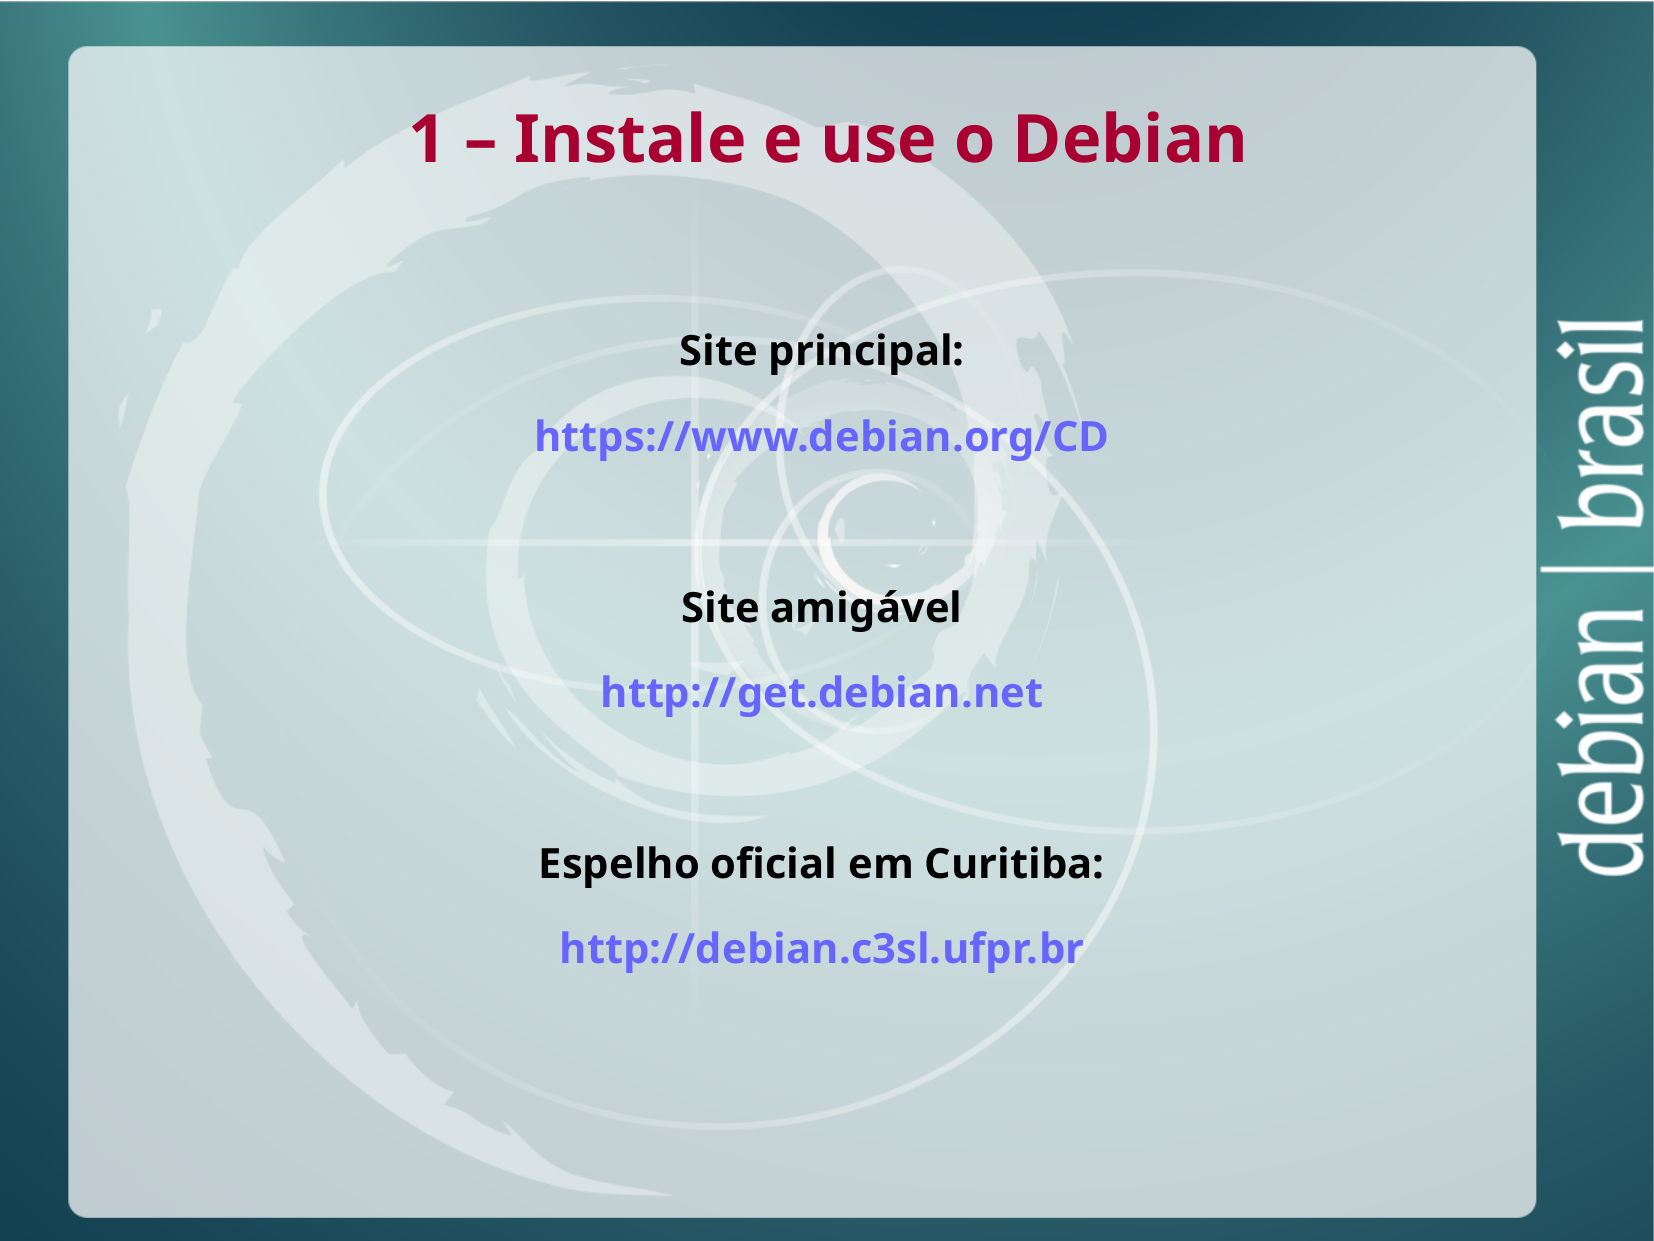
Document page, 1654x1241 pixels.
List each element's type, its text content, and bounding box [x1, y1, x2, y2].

text_box Site principal: https://www.debian.org/CD Site amigável http://get.debian.net Espelho oficial em Curitiba: http://debian.c3sl.ufpr.br [519, 285, 1134, 1179]
picture [0, 0, 1654, 1241]
text_box 1 – Instale e use o Debian [394, 83, 1260, 225]
